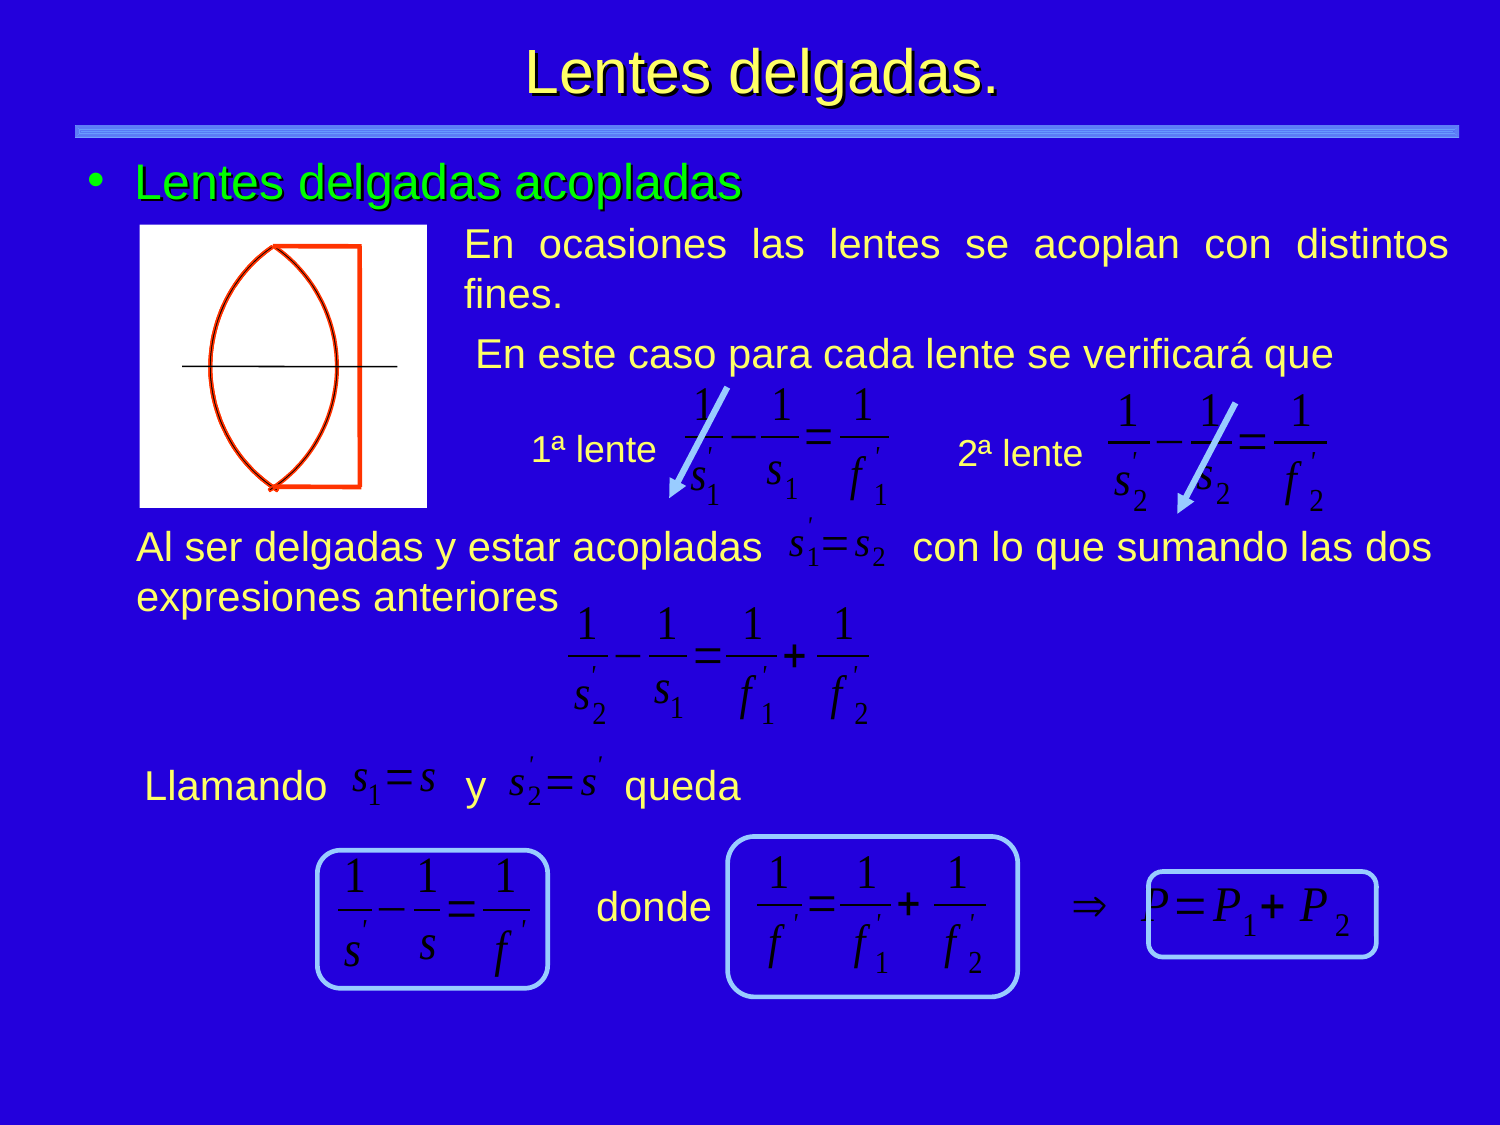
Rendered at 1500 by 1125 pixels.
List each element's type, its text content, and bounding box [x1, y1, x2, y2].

chart [324, 848, 333, 853]
chart [339, 750, 452, 814]
chart [672, 378, 906, 575]
text_box En ocasiones las lentes se acoplan con distintos fines. En este caso para cada lente se verificará que [448, 209, 1465, 326]
text_box Lentes delgadas acopladas [72, 141, 1403, 230]
text_box 1ª lente [516, 417, 676, 469]
text_box [139, 224, 427, 508]
chart [1059, 877, 1148, 945]
text_box [75, 125, 1460, 138]
text_box 2ª lente [942, 421, 1102, 473]
chart [324, 853, 545, 980]
chart [495, 750, 620, 814]
chart [554, 597, 888, 733]
chart [744, 846, 1002, 981]
chart [1151, 877, 1365, 945]
text_box donde [581, 872, 725, 945]
text_box Llamando y queda [129, 750, 803, 823]
text_box Lentes delgadas. [50, 23, 1476, 114]
text_box donde [730, 872, 737, 945]
chart [1094, 383, 1344, 512]
chart [532, 848, 546, 858]
text_box Al ser delgadas y estar acopladas con lo que sumando las dos expresiones anteriores [121, 512, 1456, 629]
